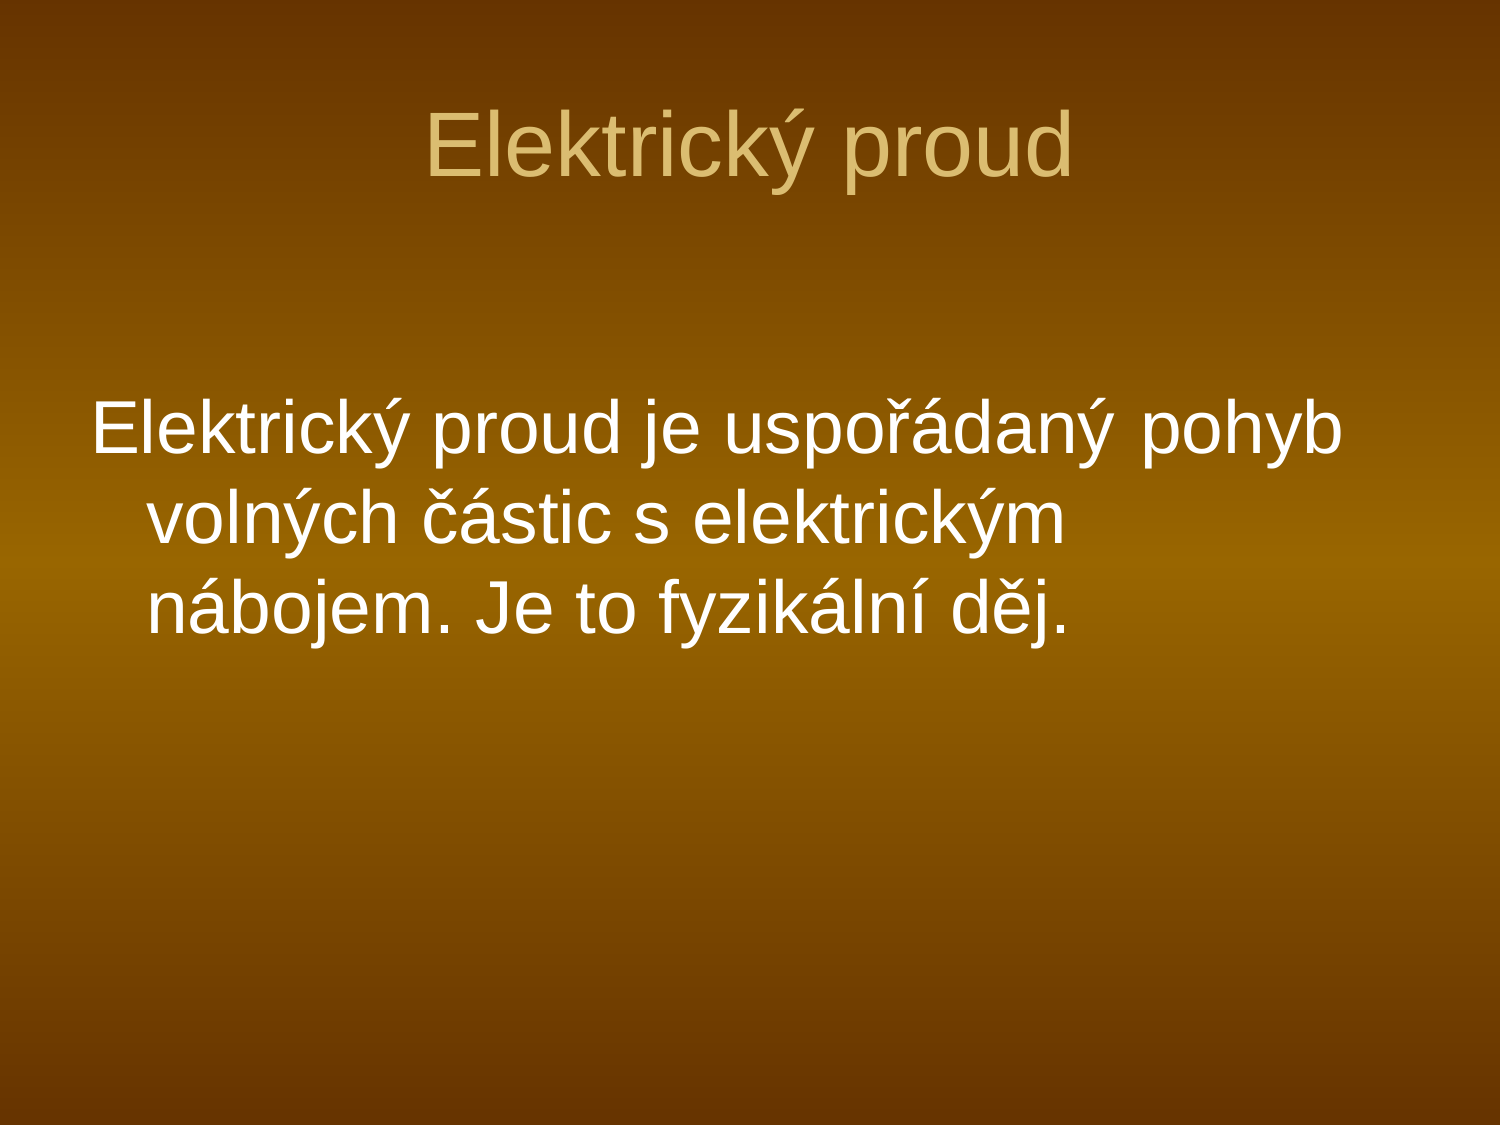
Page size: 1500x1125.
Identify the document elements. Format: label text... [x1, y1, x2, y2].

title Elektrický proud [75, 45, 1426, 234]
list Elektrický proud je uspořádaný pohyb volných částic s elektrickým nábojem. Je to fyzikální děj. [75, 262, 1426, 1006]
